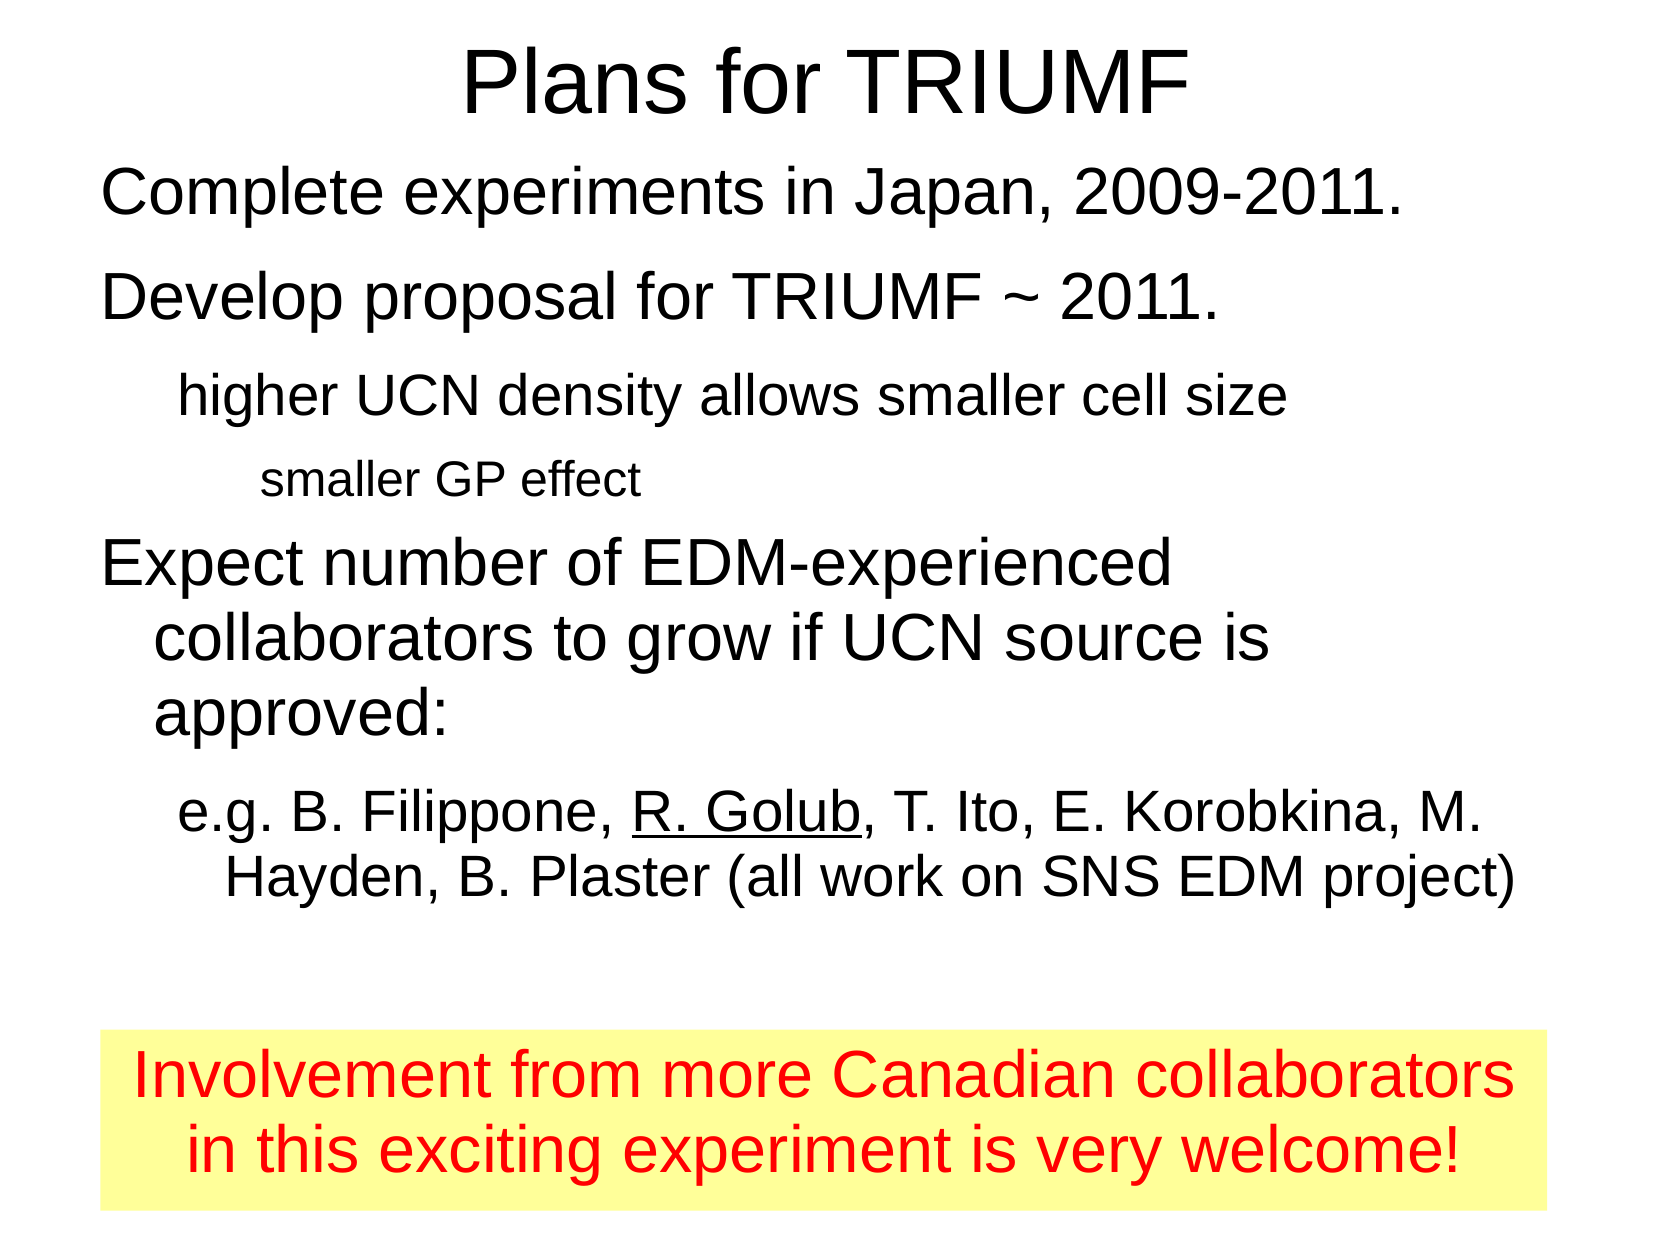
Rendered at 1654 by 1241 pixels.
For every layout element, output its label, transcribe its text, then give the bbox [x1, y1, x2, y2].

list Complete experiments in Japan, 2009-2011. Develop proposal for TRIUMF ~ 2011. higher UCN density allows smaller cell size smaller GP effect Expect number of EDM-experienced collaborators to grow if UCN source is approved: e.g. B. Filippone, R. Golub, T. Ito, E. Korobkina, M. Hayden, B. Plaster (all work on SNS EDM project) [82, 154, 1571, 980]
text_box Involvement from more Canadian collaborators in this exciting experiment is very welcome! [100, 1029, 1548, 1211]
title Plans for TRIUMF [82, 17, 1571, 146]
